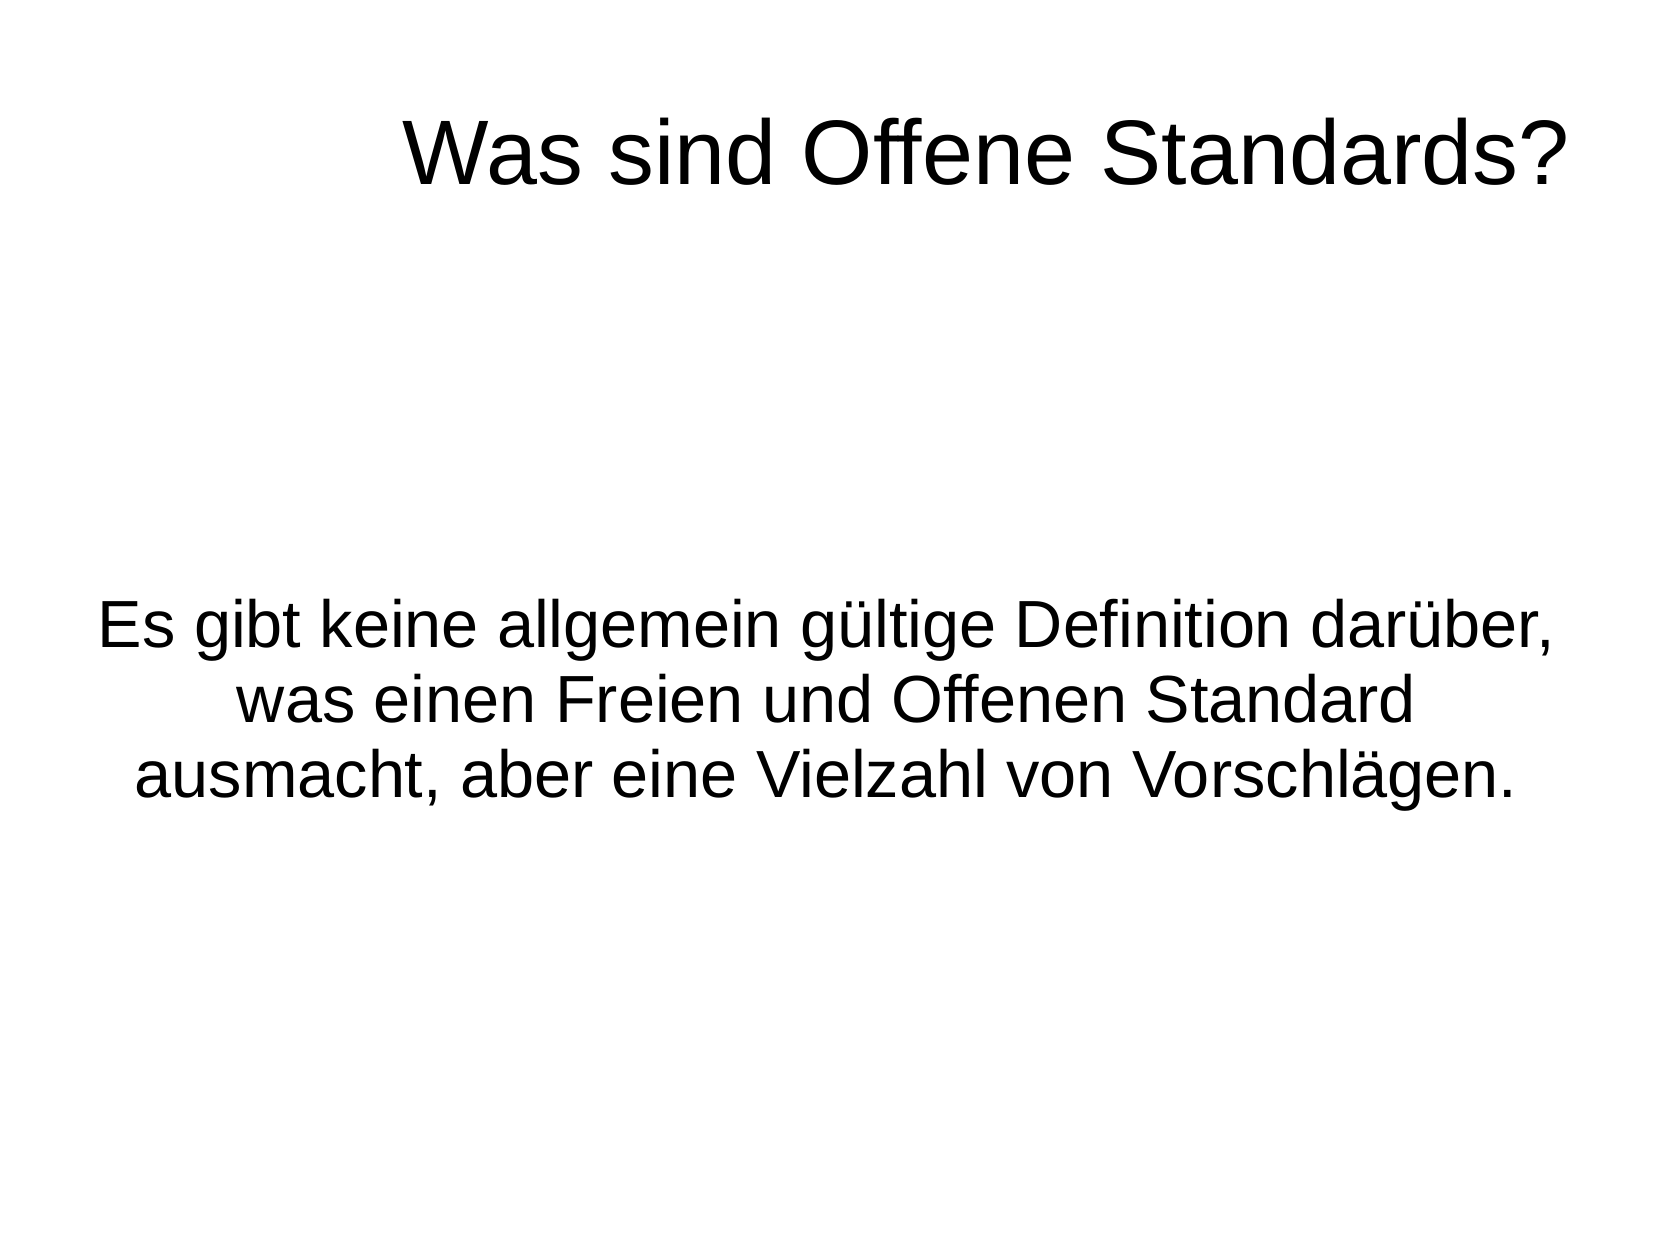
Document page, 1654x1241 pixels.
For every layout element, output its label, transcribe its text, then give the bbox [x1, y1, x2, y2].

subtitle Es gibt keine allgemein gültige Definition darüber, was einen Freien und Offenen Standard ausmacht, aber eine Vielzahl von Vorschlägen. [82, 297, 1571, 1102]
title Was sind Offene Standards? [82, 49, 1571, 257]
